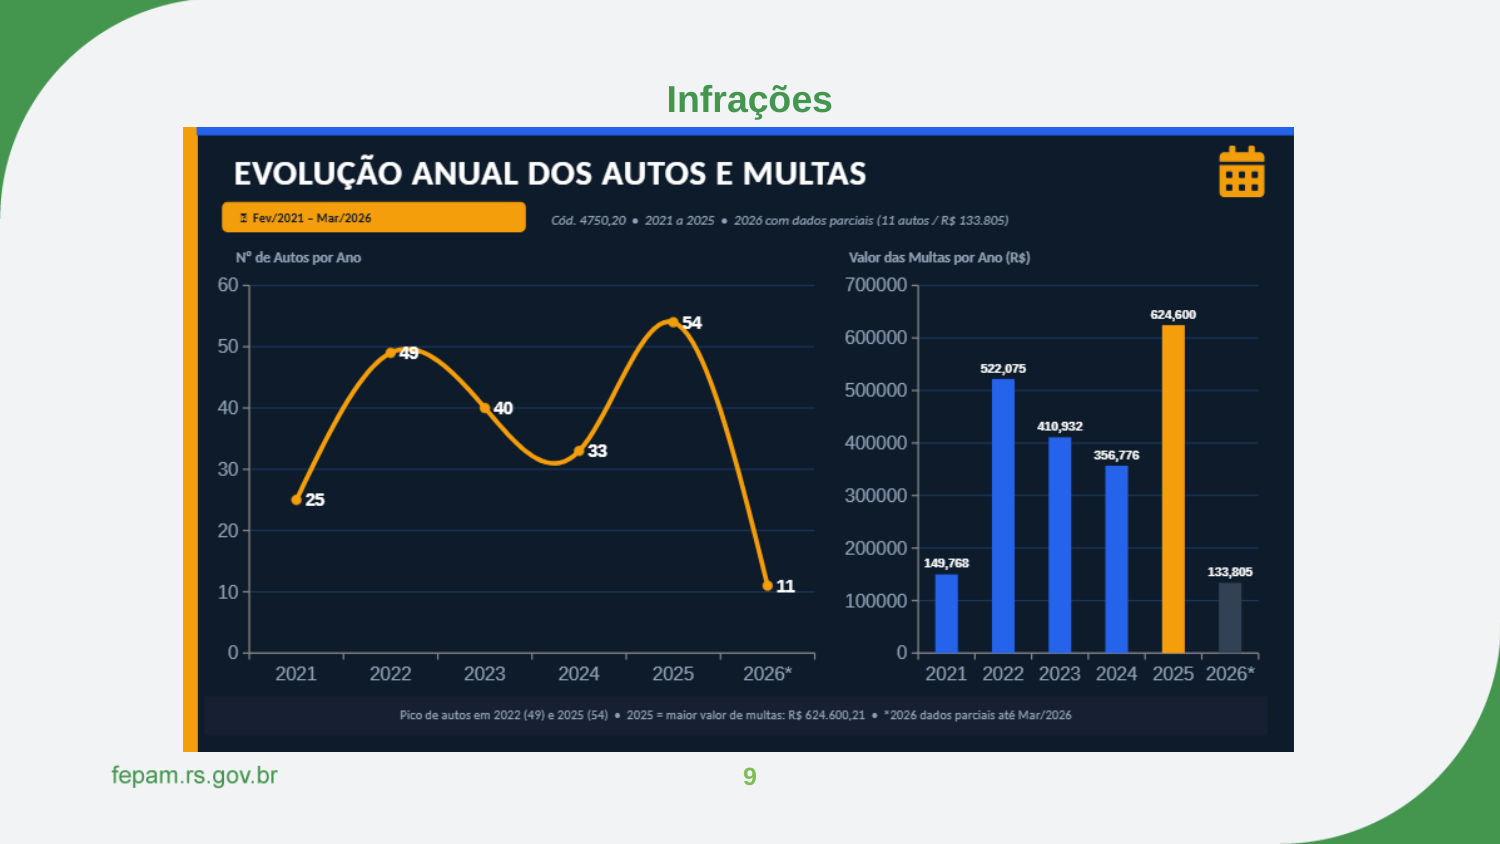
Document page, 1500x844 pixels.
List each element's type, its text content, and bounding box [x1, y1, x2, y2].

slide_number 9 [575, 752, 926, 798]
text_box Infrações [100, 67, 1400, 129]
picture [183, 127, 1294, 752]
